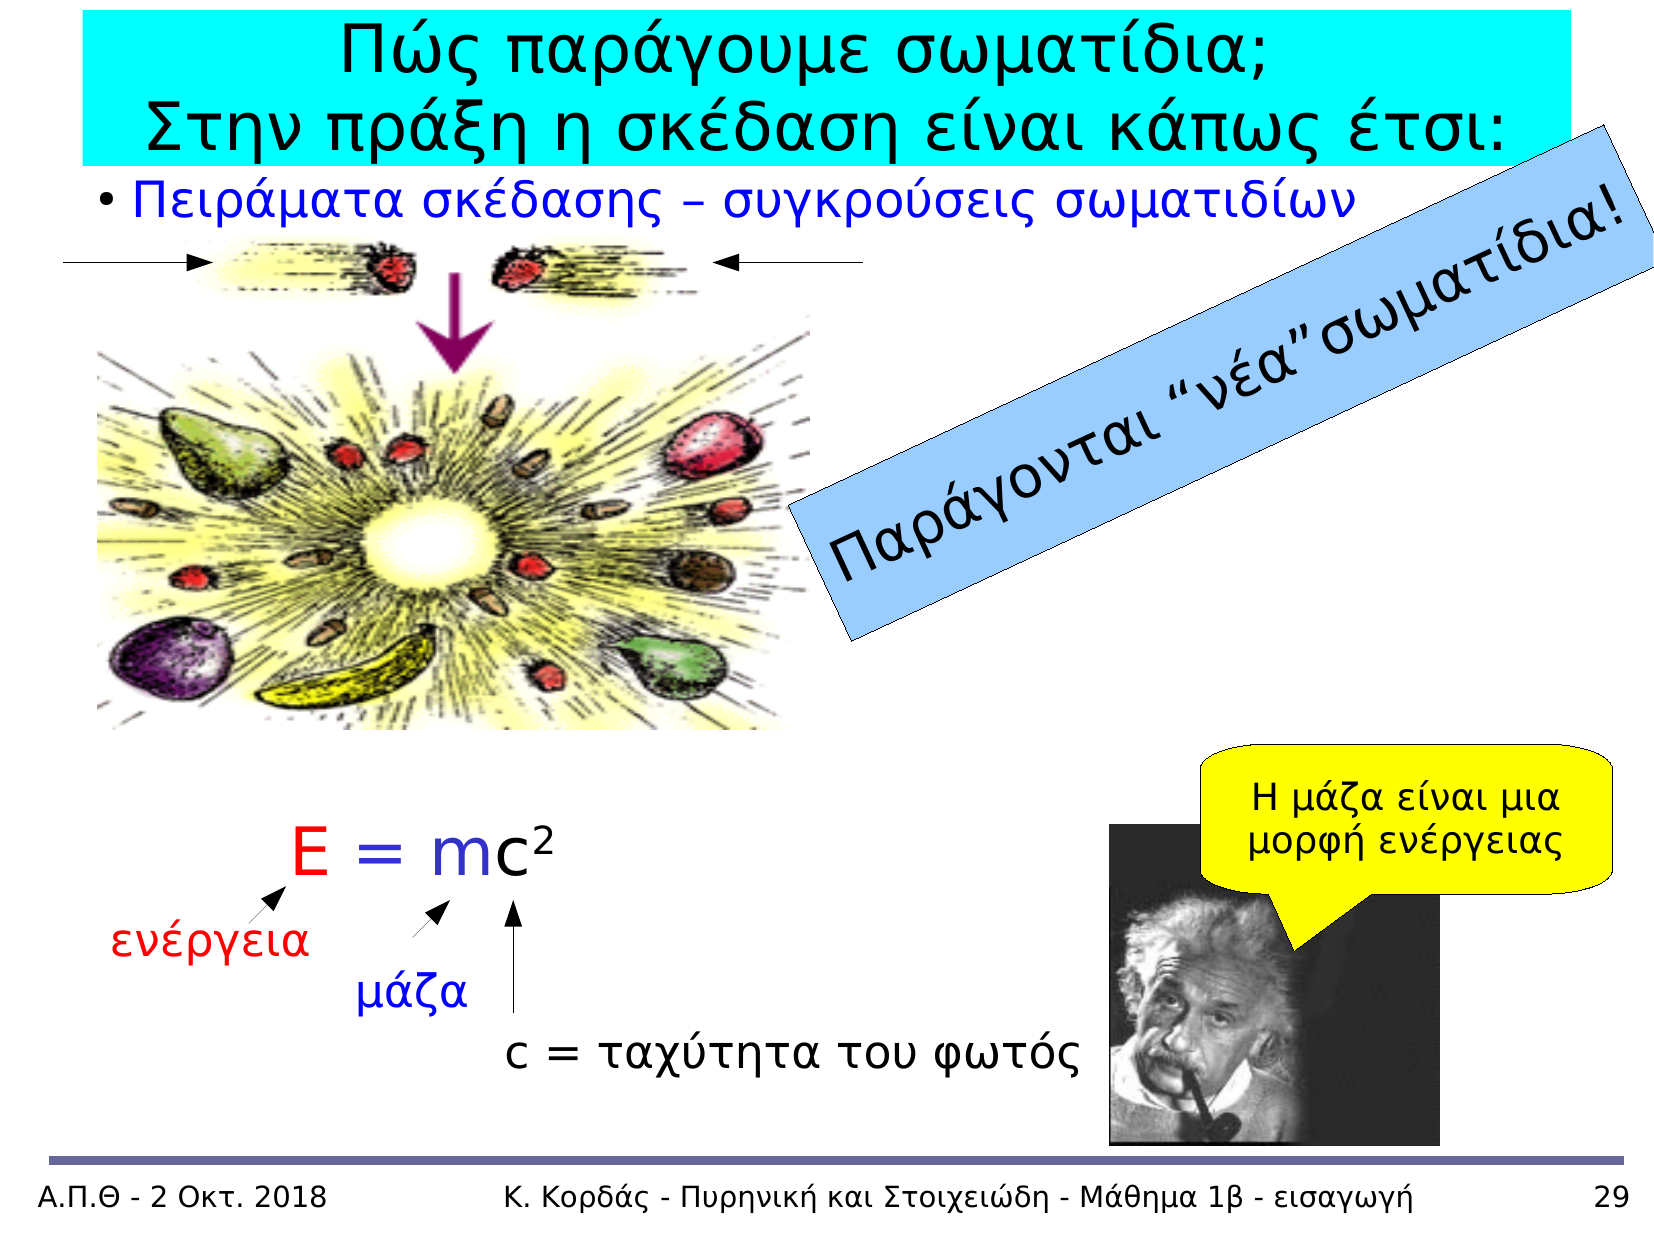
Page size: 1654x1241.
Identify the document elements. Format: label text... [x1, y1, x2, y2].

picture [97, 238, 810, 730]
picture [1109, 824, 1440, 1146]
text_box Παράγονται “νέα”σωματίδια! [788, 124, 1654, 642]
text_box c = ταχύτητα του φωτός [489, 1018, 1099, 1088]
title Πώς παράγουμε σωματίδια; Στην πράξη η σκέδαση είναι κάπως έτσι: [82, 10, 1571, 166]
text_box Πειράματα σκέδασης – συγκρούσεις σωματιδίων [82, 163, 1373, 238]
text_box Η μάζα είναι μια μορφή ενέργειας [1200, 744, 1613, 952]
text_box μάζα [340, 957, 485, 1026]
text_box ενέργεια [94, 906, 326, 976]
text_box E = mc2 [274, 805, 734, 899]
